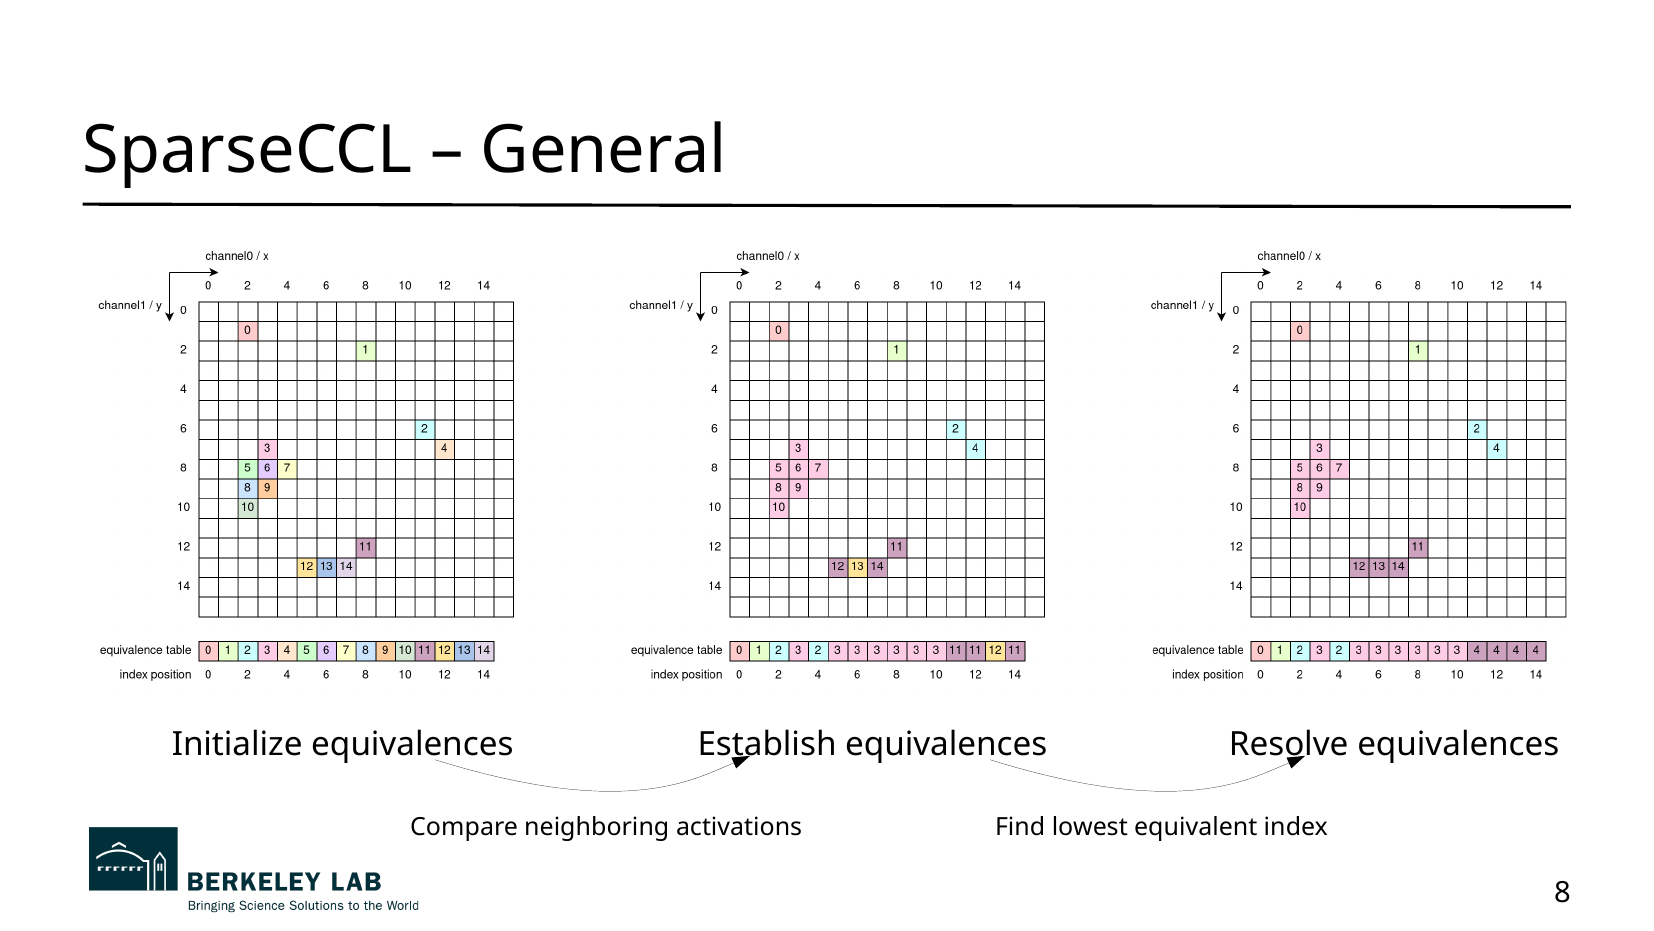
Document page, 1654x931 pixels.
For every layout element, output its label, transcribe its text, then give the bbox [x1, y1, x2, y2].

title SparseCCL – General [82, 37, 1571, 193]
picture [71, 809, 436, 930]
text_box Find lowest equivalent index [944, 801, 1380, 848]
text_box Initialize equivalences [125, 712, 561, 761]
text_box Resolve equivalences [1184, 712, 1605, 761]
text_box Establish equivalences [662, 712, 1083, 761]
text_box Compare neighboring activations [389, 801, 825, 848]
picture [90, 242, 1567, 691]
